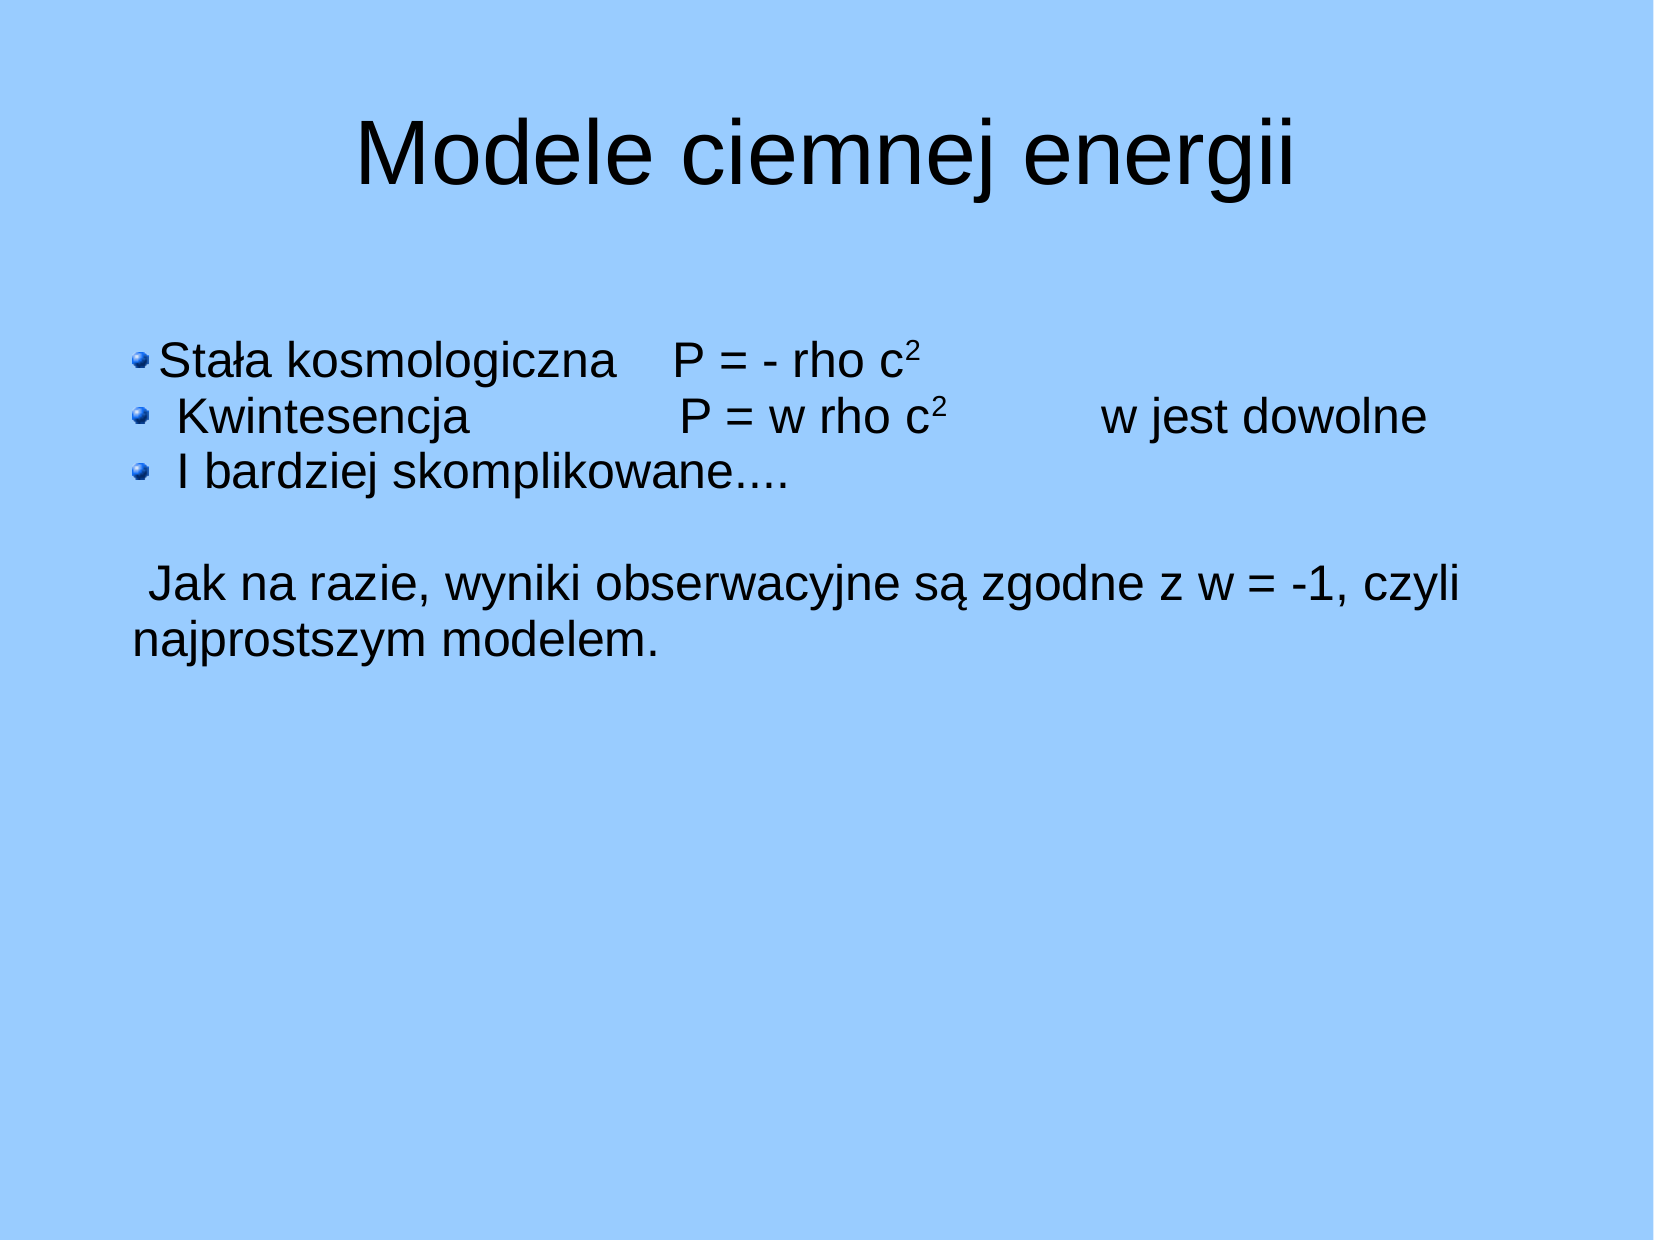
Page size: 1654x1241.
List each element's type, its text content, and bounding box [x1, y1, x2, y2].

text_box Stała kosmologiczna P = - rho c2 Kwintesencja P = w rho c2 w jest dowolne I bardziej skomplikowane.... Jak na razie, wyniki obserwacyjne są zgodne z w = -1, czyli najprostszym modelem. [118, 324, 1536, 679]
title Modele ciemnej energii [82, 49, 1571, 257]
